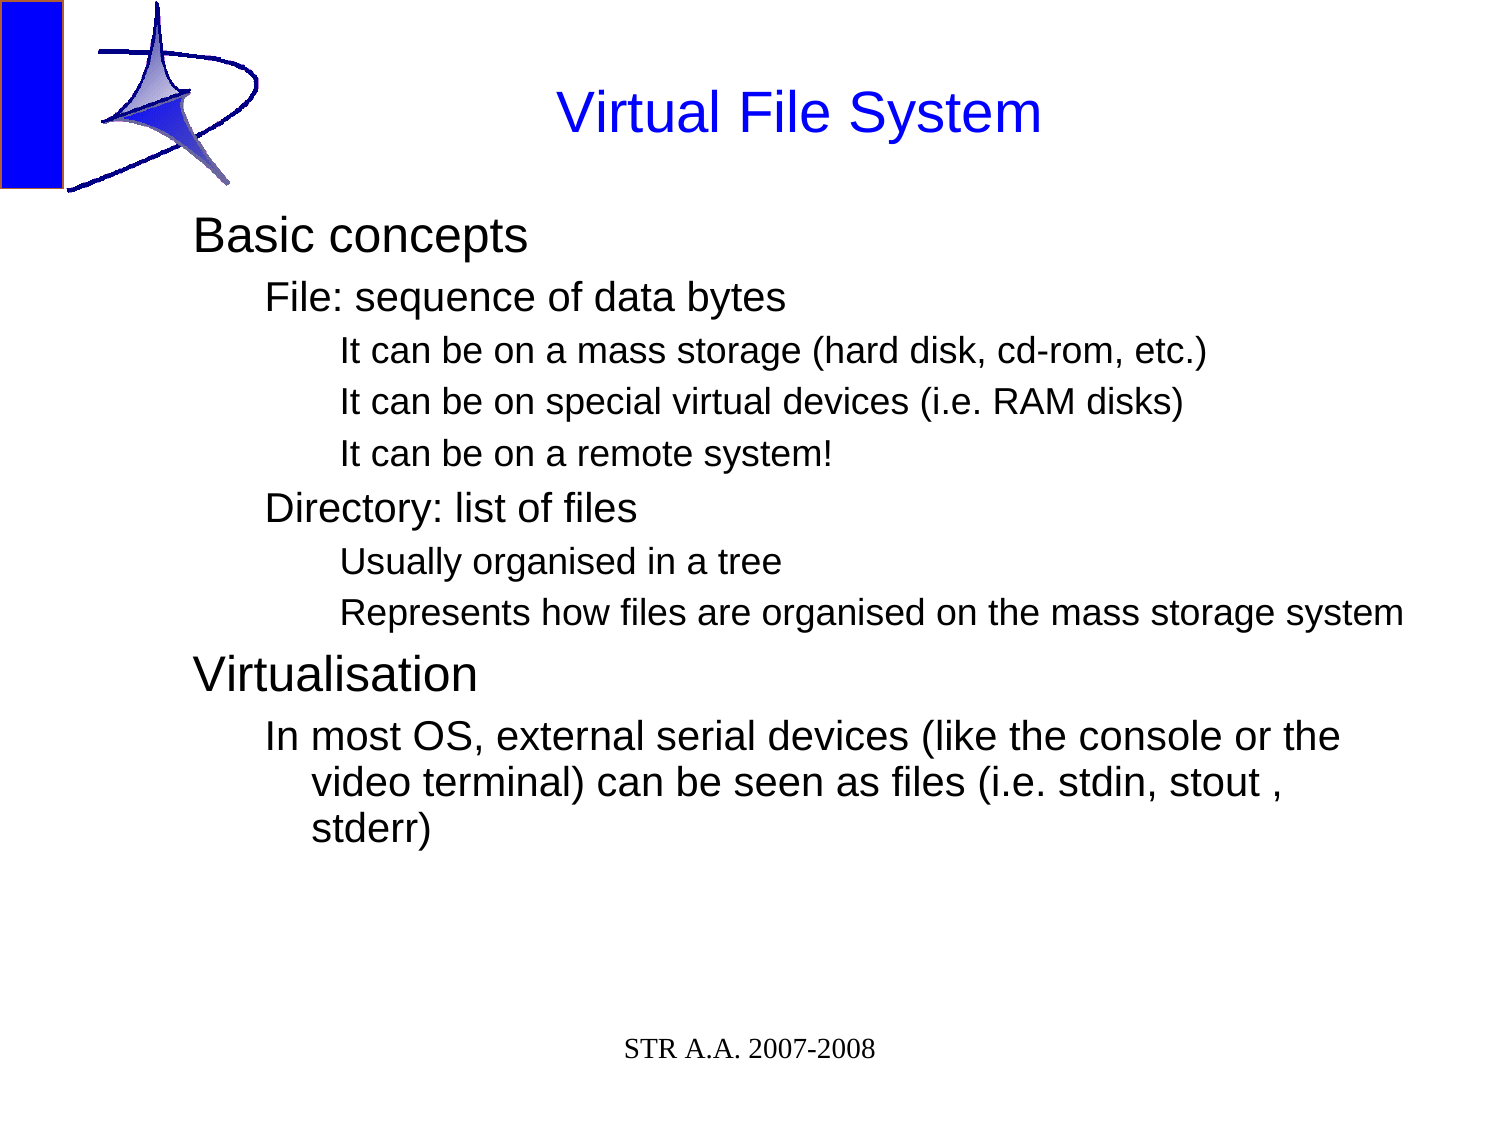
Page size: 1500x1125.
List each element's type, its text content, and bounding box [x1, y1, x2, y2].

picture [62, 0, 263, 197]
title Virtual File System [174, 61, 1425, 164]
list Basic concepts File: sequence of data bytes It can be on a mass storage (hard disk, cd-rom, etc.) It can be on special virtual devices (i.e. RAM disks) It can be on a remote system! Directory: list of files Usually organised in a tree Represents how files are organised on the mass storage system Virtualisation In most OS, external serial devices (like the console or the video terminal) can be seen as files (i.e. stdin, stout , stderr) [174, 199, 1425, 963]
